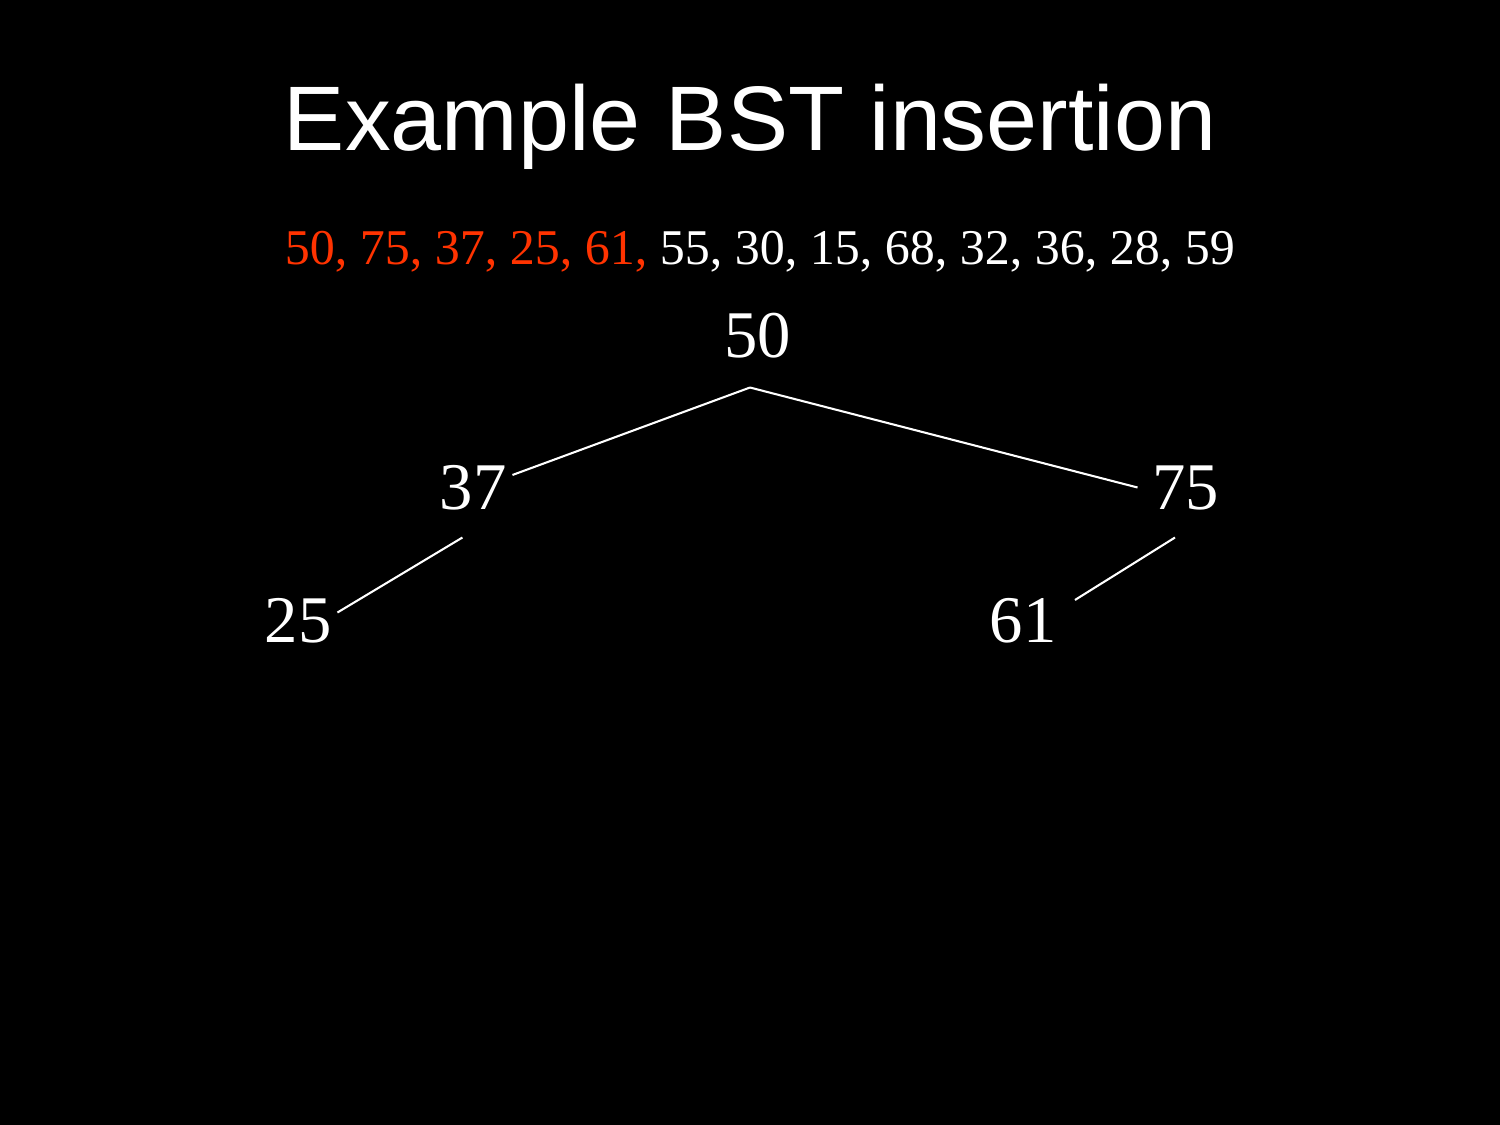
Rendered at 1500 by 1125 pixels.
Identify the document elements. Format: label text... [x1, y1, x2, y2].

title Example BST insertion [22, 50, 1480, 188]
text_box 50, 75, 37, 25, 61, 55, 30, 15, 68, 32, 36, 28, 59 [270, 212, 1250, 284]
text_box 37 [425, 442, 522, 532]
text_box 61 [975, 574, 1072, 665]
text_box 50 [709, 290, 807, 381]
text_box 75 [1137, 442, 1235, 532]
text_box 25 [250, 574, 347, 665]
